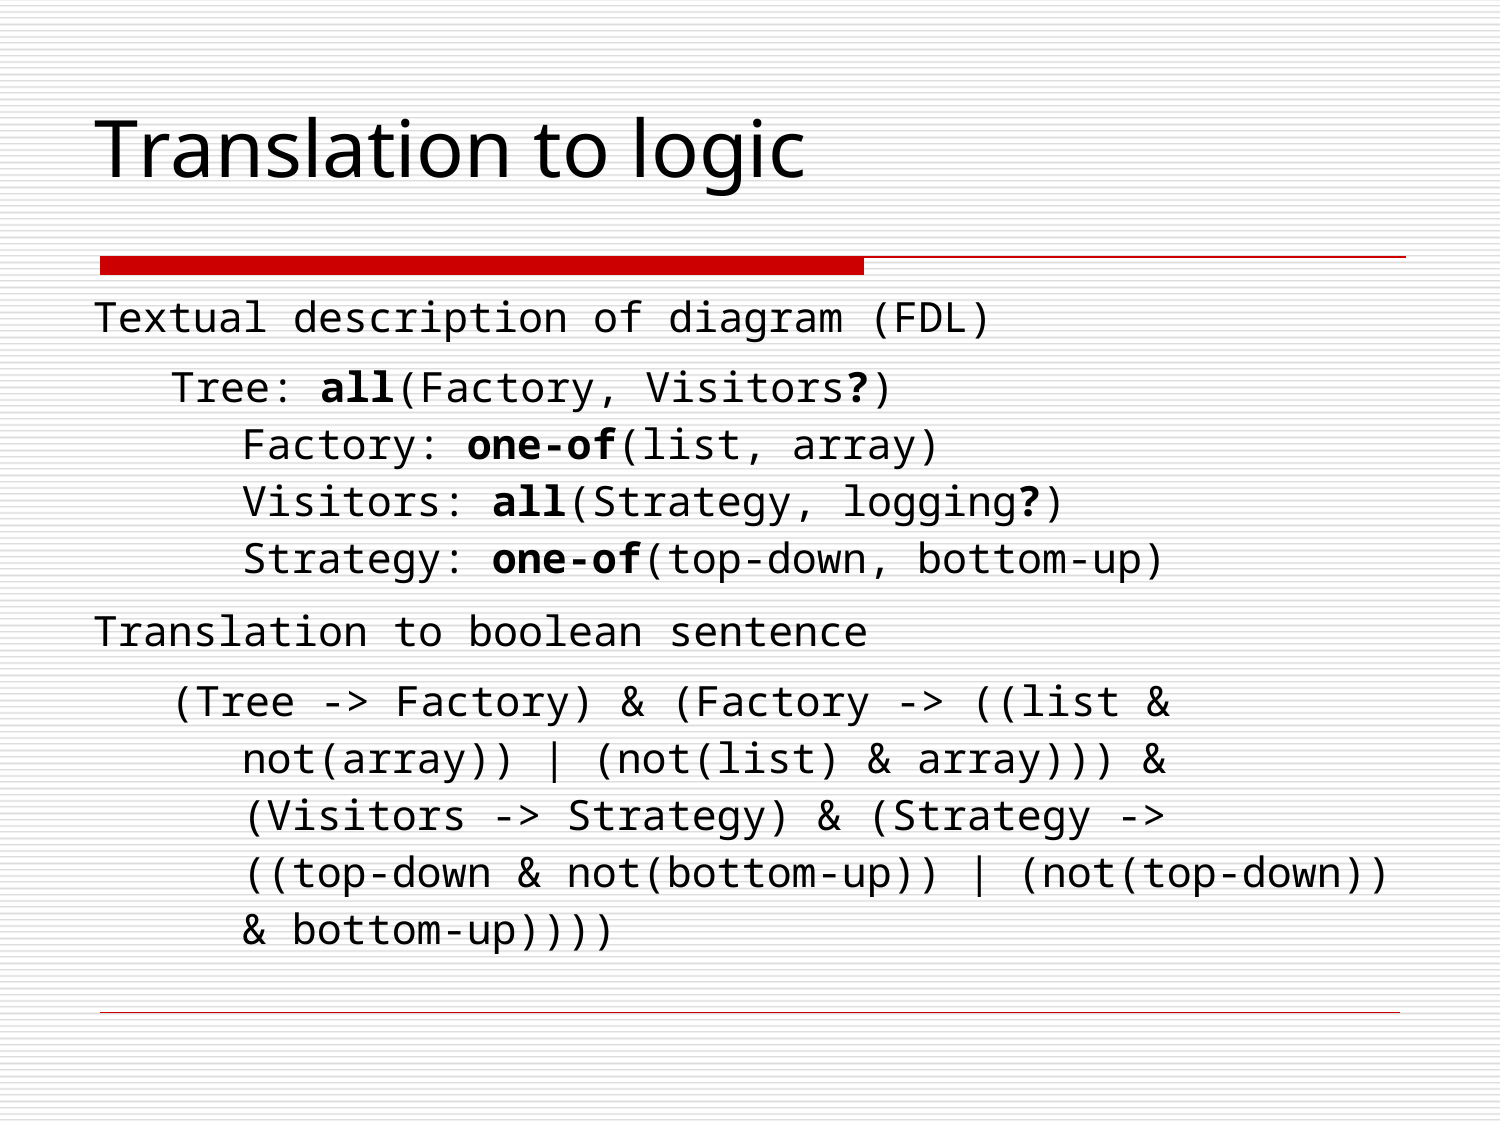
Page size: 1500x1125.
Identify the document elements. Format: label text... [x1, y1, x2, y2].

title Translation to logic [94, 51, 1407, 243]
picture [0, 0, 1500, 1125]
list Textual description of diagram (FDL) Tree: all(Factory, Visitors?) Factory: one-of(list, array) Visitors: all(Strategy, logging?) Strategy: one-of(top-down, bottom-up) Translation to boolean sentence (Tree -> Factory) & (Factory -> ((list & not(array)) | (not(list) & array))) & (Visitors -> Strategy) & (Strategy -> ((top-down & not(bottom-up)) | (not(top-down)) & bottom-up)))) [92, 287, 1406, 973]
